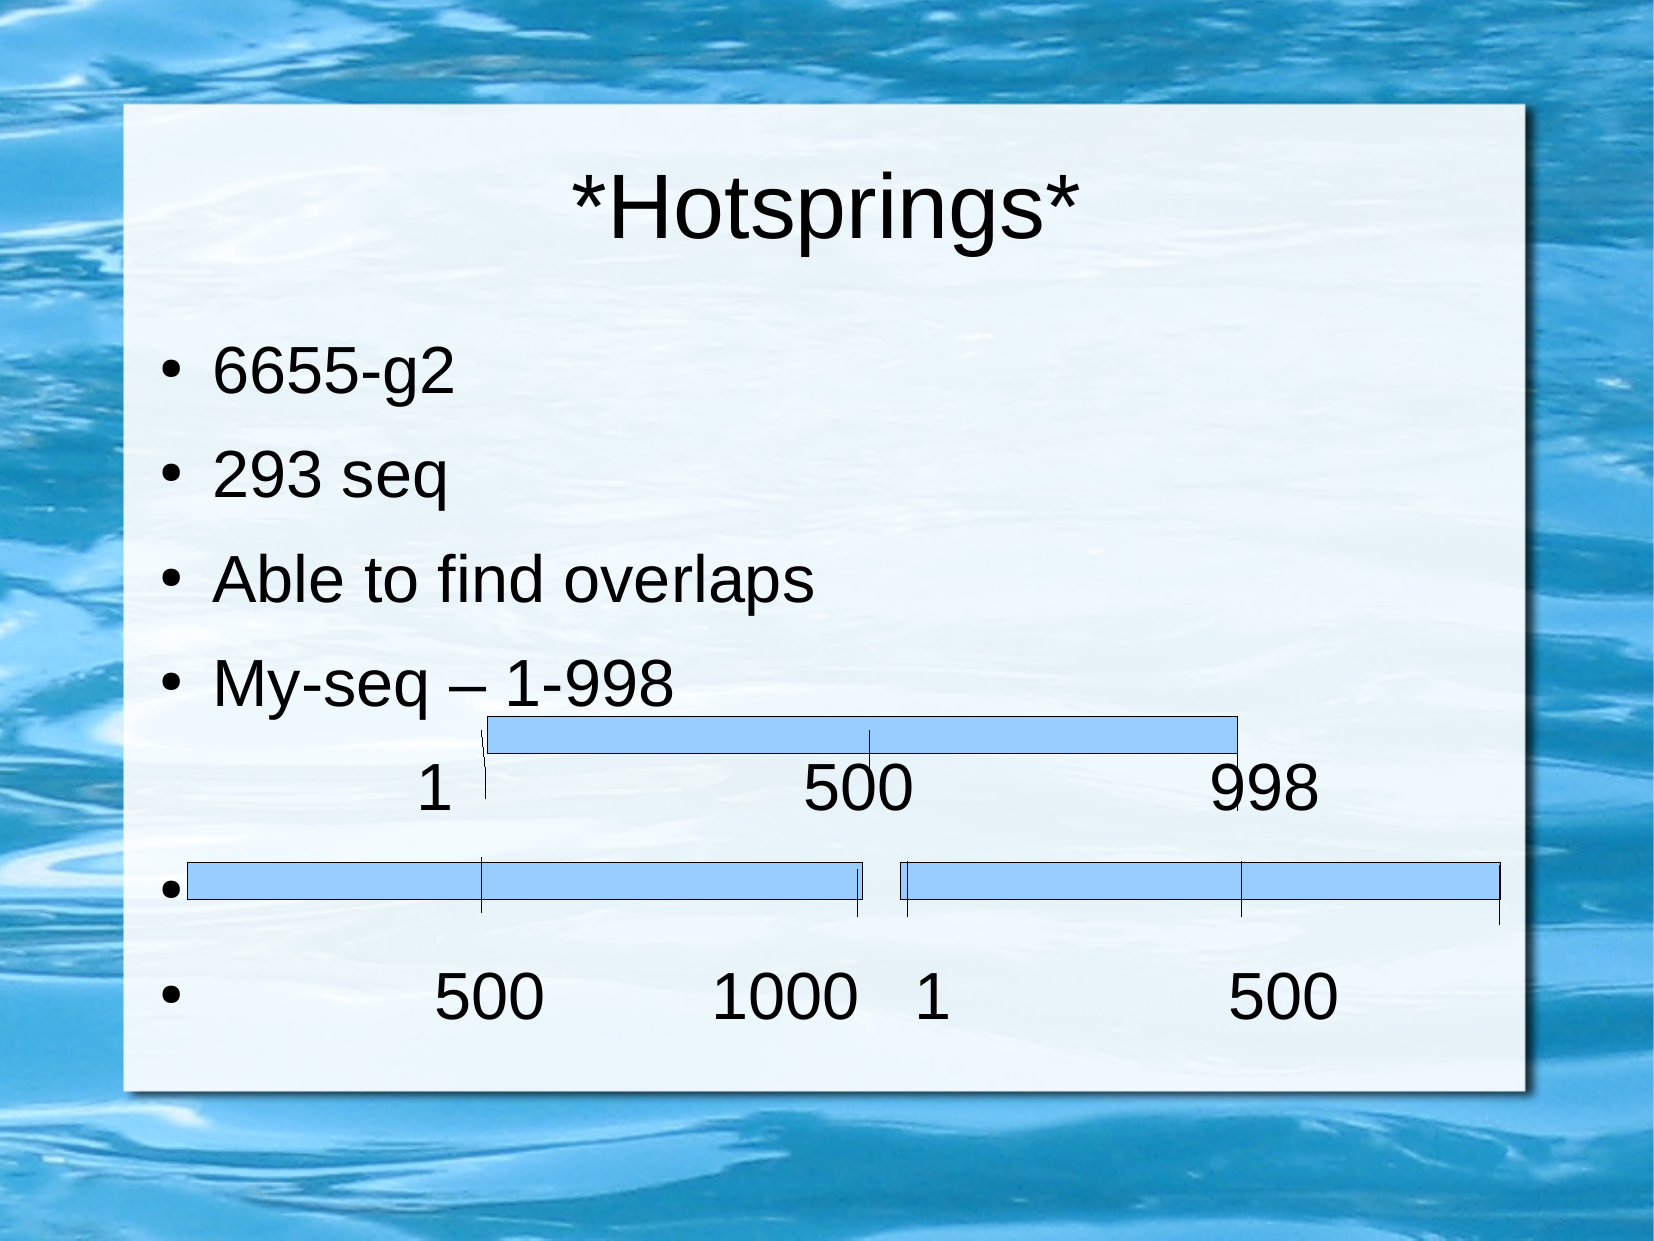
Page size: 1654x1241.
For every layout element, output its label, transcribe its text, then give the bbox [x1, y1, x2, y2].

list 6655-g2 293 seq Able to find overlaps My-seq – 1-998 1 500 998 500 1000 1 500 [141, 333, 1501, 1034]
text_box [1242, 862, 1501, 900]
text_box [482, 862, 863, 900]
title *Hotsprings* [147, 125, 1506, 288]
text_box [187, 862, 481, 900]
picture [0, 0, 1654, 1241]
text_box [487, 716, 1238, 754]
text_box [908, 862, 1241, 900]
text_box [900, 862, 907, 900]
